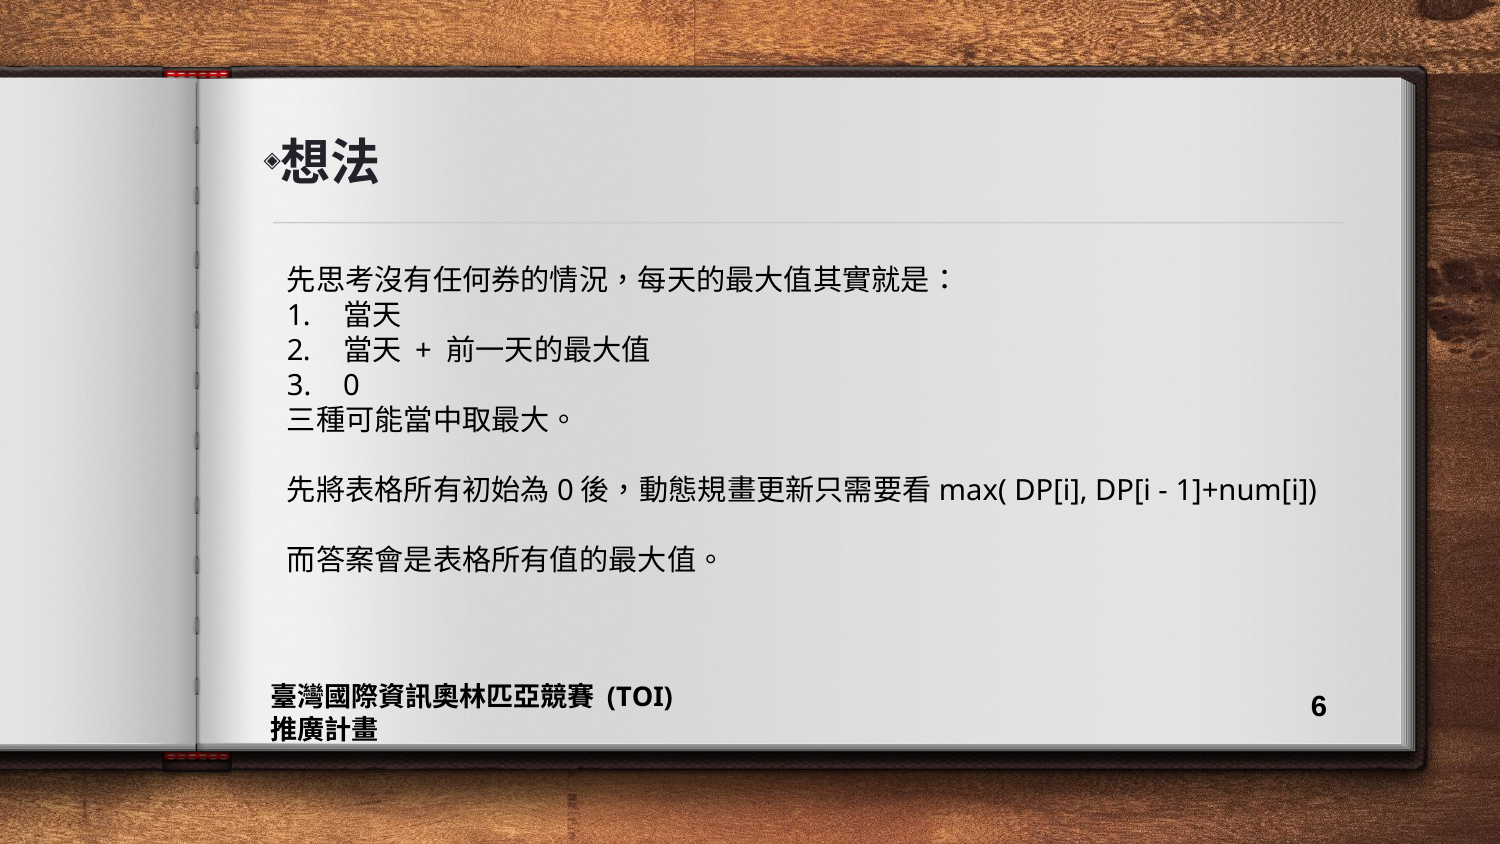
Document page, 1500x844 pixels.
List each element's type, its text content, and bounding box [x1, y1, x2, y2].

text_box 想法 [248, 115, 1190, 205]
text_box 6 [1295, 672, 1386, 737]
text_box 先思考沒有任何券的情況，每天的最大值其實就是： 當天 當天 + 前一天的最大值 0 三種可能當中取最大。 先將表格所有初始為0後，動態規畫更新只需要看max( DP[i], DP[i - 1]+num[i]) 而答案會是表格所有值的最大值。 [271, 253, 1369, 588]
